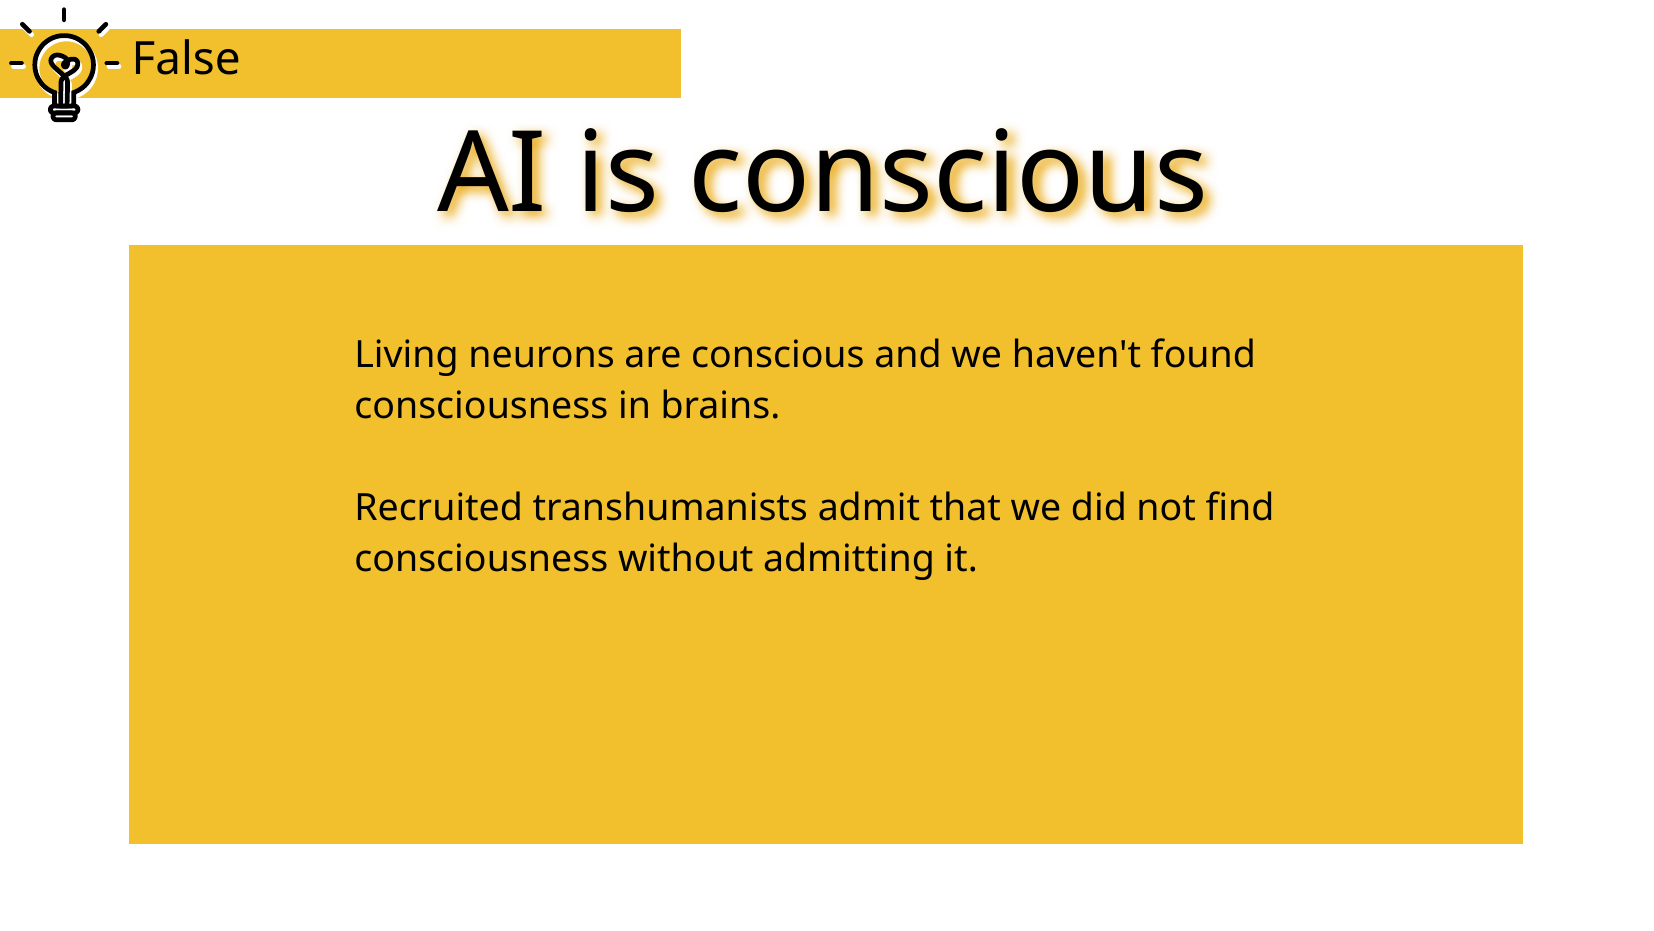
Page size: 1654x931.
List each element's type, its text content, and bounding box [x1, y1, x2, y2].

title AI is conscious [265, 88, 1381, 248]
title Living neurons are conscious and we haven't found consciousness in brains. Recruited transhumanists admit that we did not find consciousness without admitting it. [354, 248, 1300, 736]
title False [131, 16, 578, 97]
